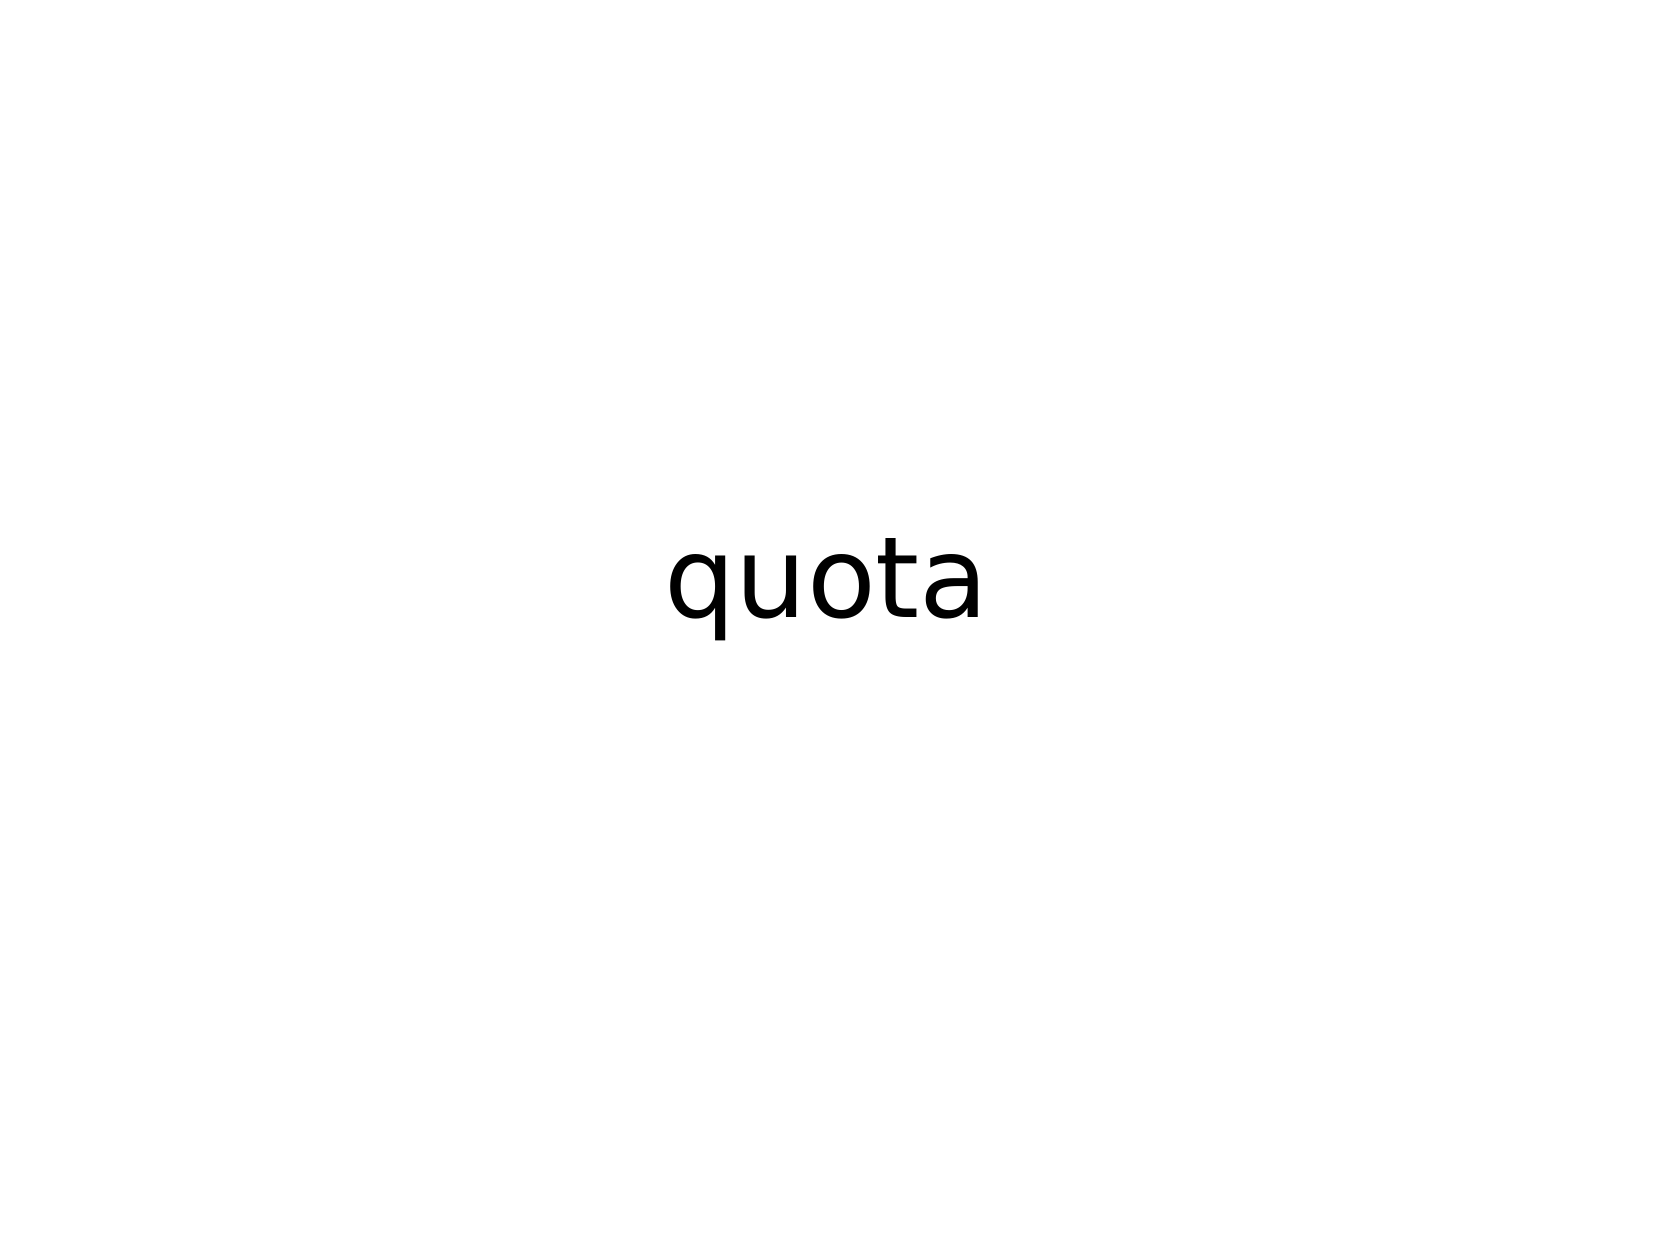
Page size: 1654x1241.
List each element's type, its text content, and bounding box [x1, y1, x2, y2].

subtitle quota [82, 49, 1571, 1109]
